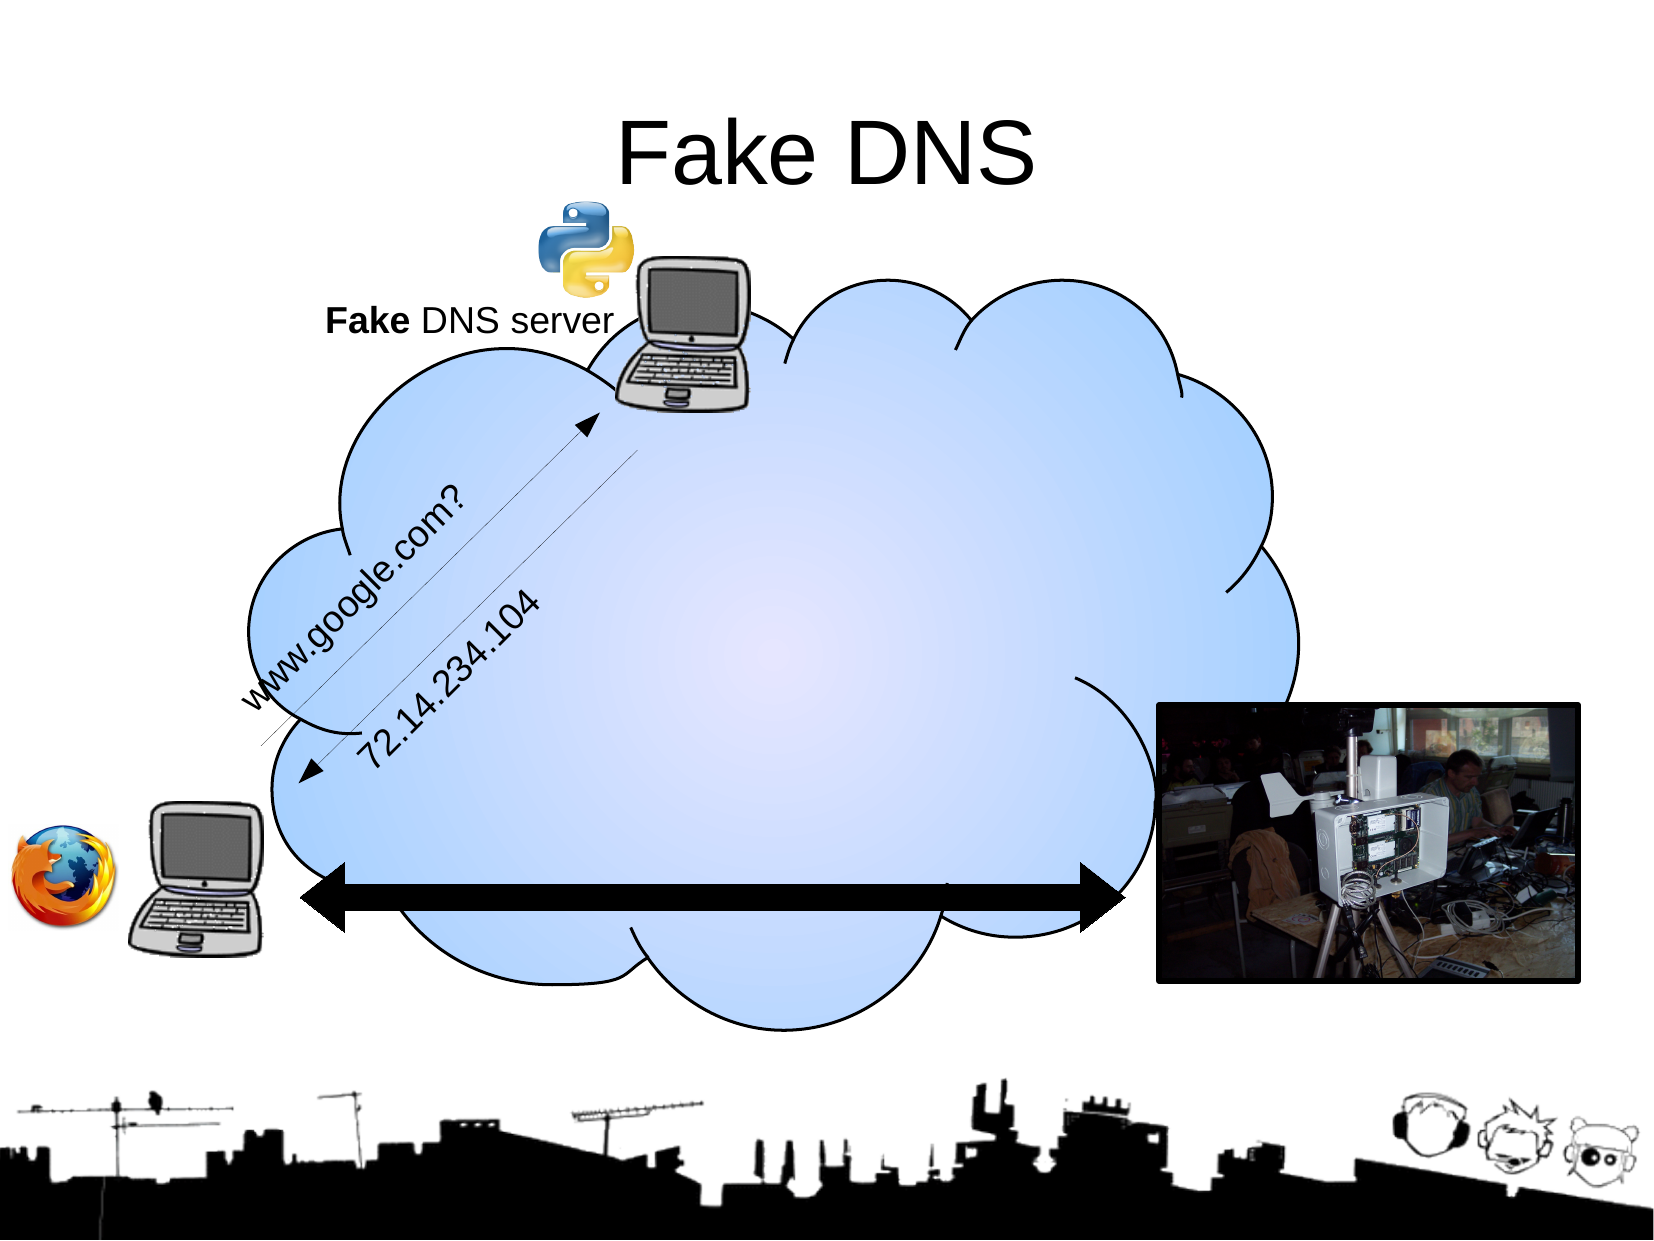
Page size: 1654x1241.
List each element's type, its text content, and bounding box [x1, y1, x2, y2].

picture [0, 1077, 1654, 1240]
text_box 72.14.234.104 [334, 564, 565, 795]
picture [128, 801, 264, 958]
picture [525, 180, 751, 413]
text_box Fake DNS server [300, 292, 615, 350]
text_box www.google.com? [216, 459, 492, 736]
title Fake DNS [82, 56, 1571, 250]
text_box [248, 280, 1299, 1031]
picture [8, 824, 119, 931]
picture [1162, 708, 1576, 979]
